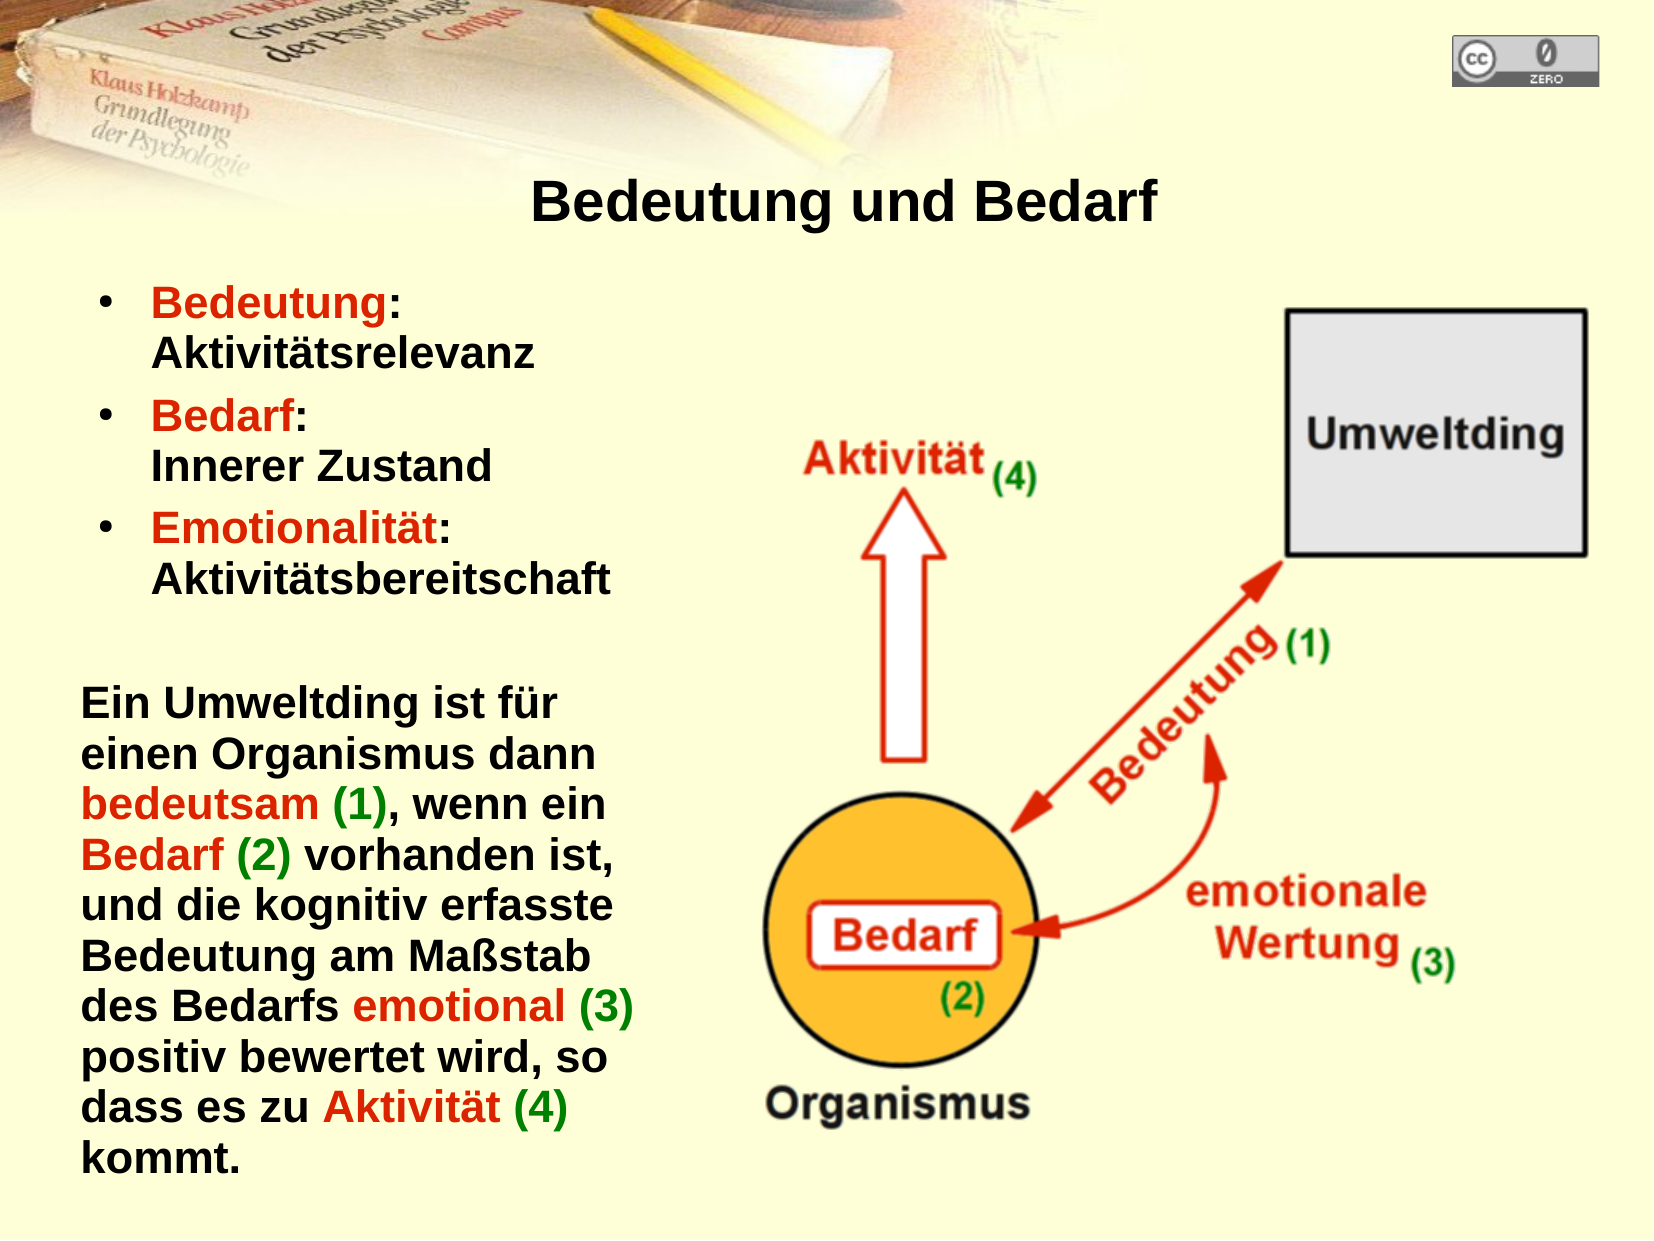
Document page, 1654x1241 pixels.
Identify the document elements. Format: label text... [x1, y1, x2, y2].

list Bedeutung: Aktivitätsrelevanz Bedarf: Innerer Zustand Emotionalität: Aktivitätsbereitschaft Ein Umweltding ist für einen Organismus dann bedeutsam (1), wenn ein Bedarf (2) vorhanden ist, und die kognitiv erfasste Bedeutung am Maßstab des Bedarfs emotional (3) positiv bewertet wird, so dass es zu Aktivität (4) kommt. [80, 277, 674, 1188]
picture [761, 307, 1589, 1130]
picture [0, 0, 1156, 213]
title Bedeutung und Bedarf [82, 124, 1607, 278]
picture [1452, 35, 1600, 87]
